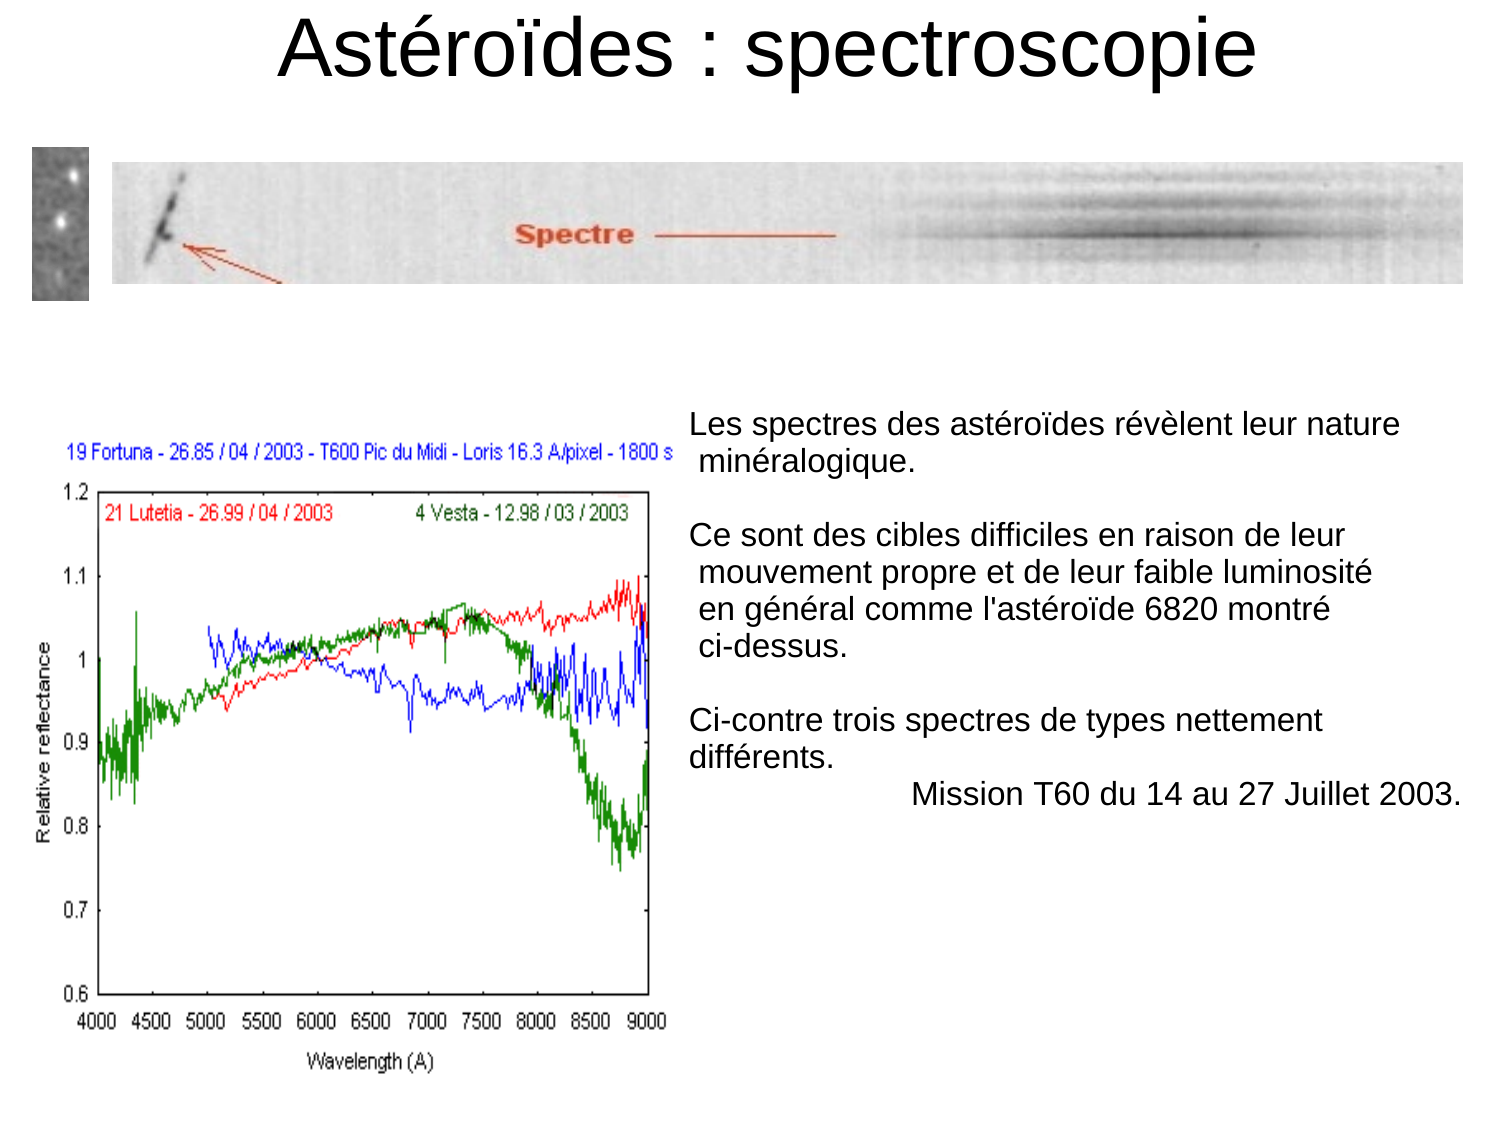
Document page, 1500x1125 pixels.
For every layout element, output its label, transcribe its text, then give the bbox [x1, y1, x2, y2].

text_box Astéroïdes : spectroscopie [262, 0, 1275, 103]
picture [112, 162, 1463, 284]
text_box Les spectres des astéroïdes révèlent leur nature minéralogique. Ce sont des cibles difficiles en raison de leur mouvement propre et de leur faible luminosité en général comme l'astéroïde 6820 montré ci-dessus. Ci-contre trois spectres de types nettement différents. Mission T60 du 14 au 27 Juillet 2003. [674, 400, 1479, 821]
picture [32, 147, 89, 302]
picture [25, 412, 676, 1076]
